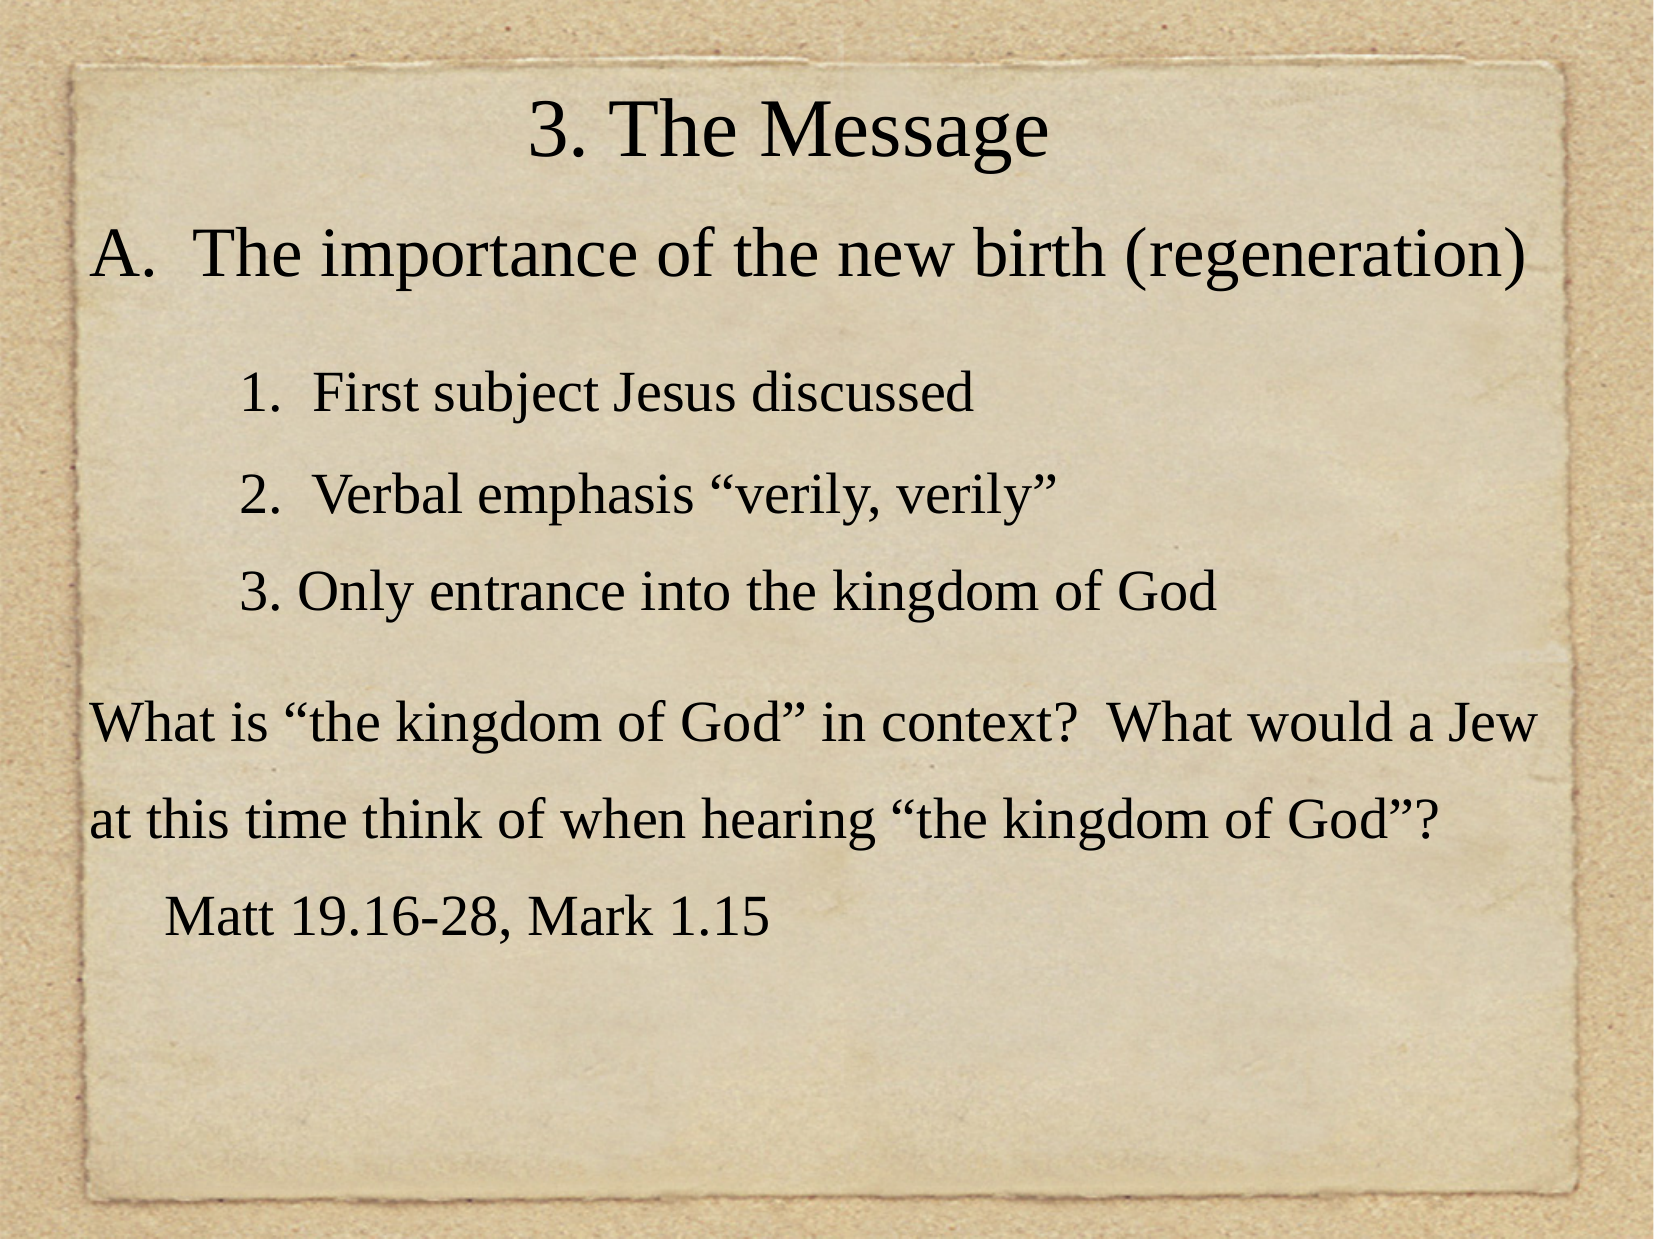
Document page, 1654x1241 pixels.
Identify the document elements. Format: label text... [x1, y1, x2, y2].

text_box 3. The Message A. The importance of the new birth (regeneration) 1. First subject Jesus discussed 2. Verbal emphasis “verily, verily” 3. Only entrance into the kingdom of God What is “the kingdom of God” in context? What would a Jew at this time think of when hearing “the kingdom of God”? Matt 19.16-28, Mark 1.15 [75, 74, 1613, 1201]
picture [0, 0, 1654, 1239]
